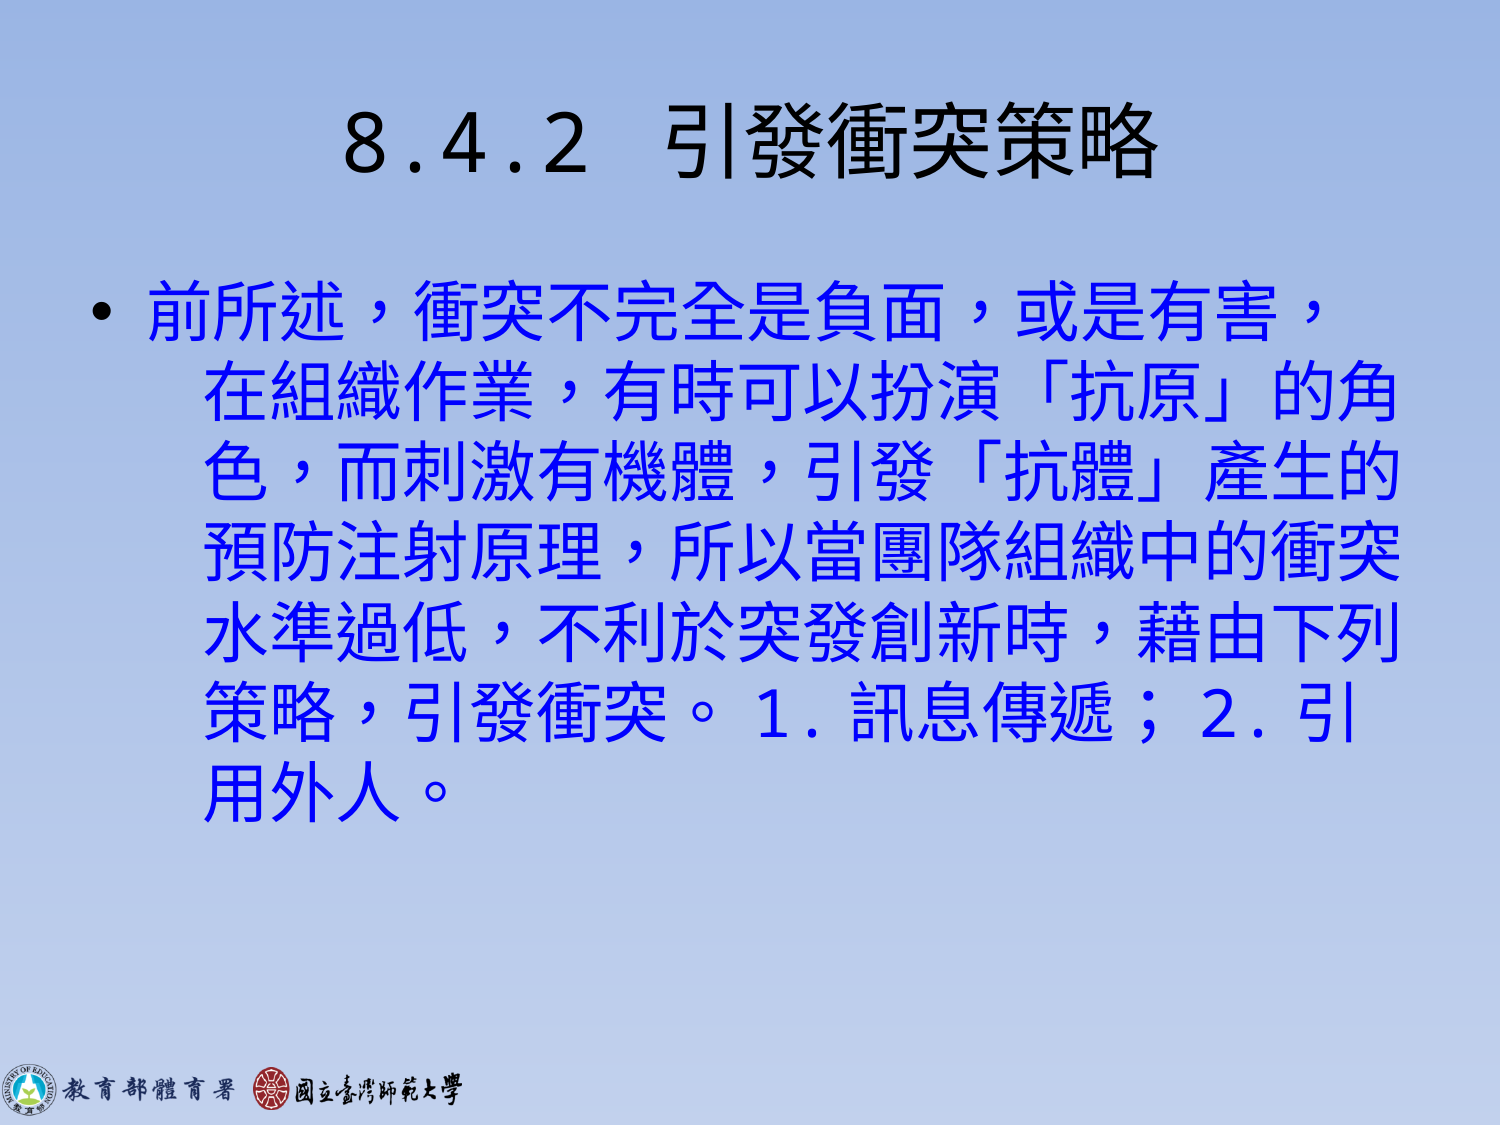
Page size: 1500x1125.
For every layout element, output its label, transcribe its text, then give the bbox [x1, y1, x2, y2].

list 前所述，衝突不完全是負面，或是有害，在組織作業，有時可以扮演「抗原」的角色，而刺激有機體，引發「抗體」產生的預防注射原理，所以當團隊組織中的衝突水準過低，不利於突發創新時，藉由下列策略，引發衝突。1.訊息傳遞；2.引用外人。 [75, 262, 1426, 1005]
title 8.4.2 引發衝突策略 [75, 45, 1426, 233]
